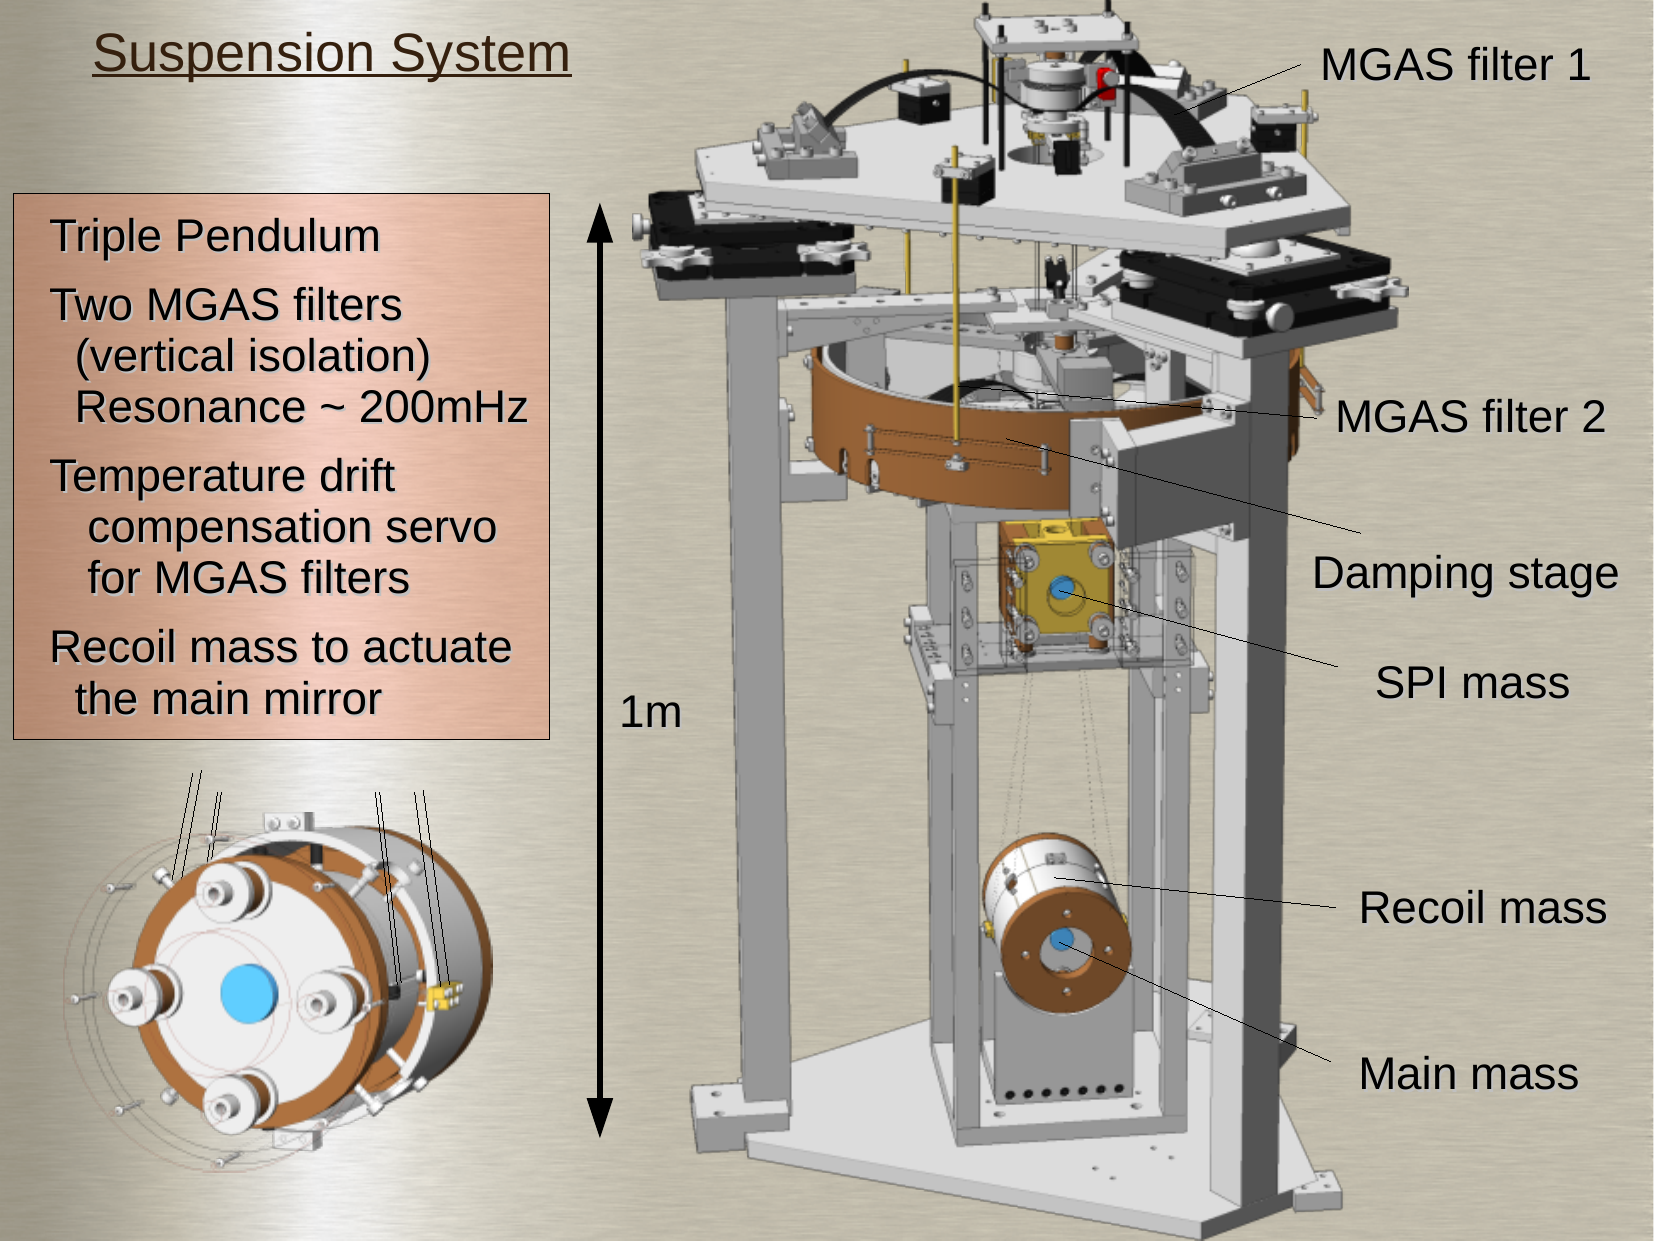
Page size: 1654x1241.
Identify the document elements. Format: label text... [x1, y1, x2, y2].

text_box Recoil mass [1343, 874, 1619, 942]
text_box SPI mass [1359, 649, 1582, 716]
text_box Damping stage [1297, 540, 1630, 607]
text_box Suspension System [77, 14, 578, 91]
text_box [13, 193, 550, 740]
picture [0, 0, 1654, 1241]
text_box 1m [604, 678, 705, 750]
text_box Triple Pendulum Two MGAS filters (vertical isolation) Resonance ~ 200mHz Temperature drift compensation servo for MGAS filters Recoil mass to actuate the main mirror [34, 202, 549, 732]
text_box Main mass [1343, 1041, 1591, 1108]
text_box MGAS filter 1 [1305, 31, 1603, 99]
text_box MGAS filter 2 [1320, 383, 1617, 450]
